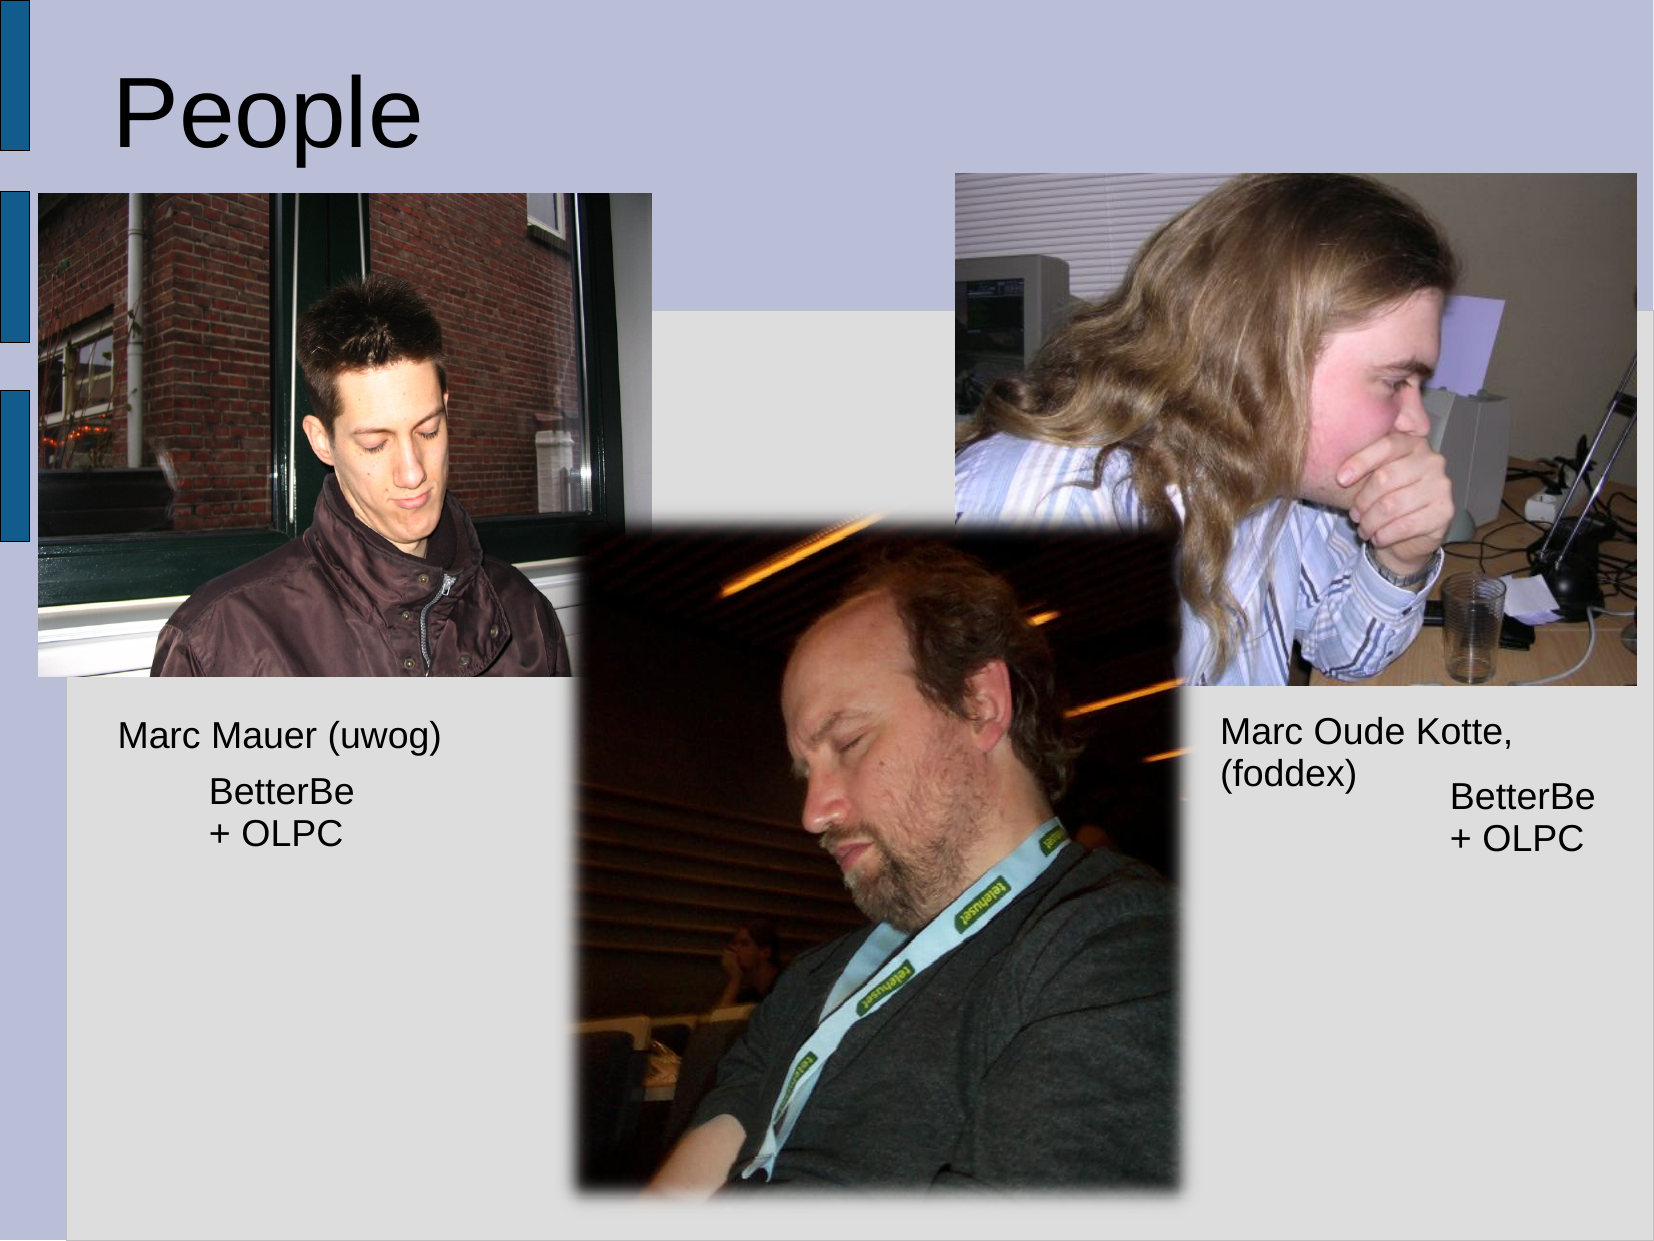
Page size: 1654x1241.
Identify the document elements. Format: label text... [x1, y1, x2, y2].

text_box BetterBe + OLPC [194, 763, 370, 863]
text_box People [98, 49, 440, 176]
text_box BetterBe + OLPC [1435, 767, 1611, 867]
text_box Marc Mauer (uwog) [102, 707, 458, 765]
text_box Marc Oude Kotte, (foddex) [1205, 703, 1529, 802]
picture [38, 173, 1637, 1219]
